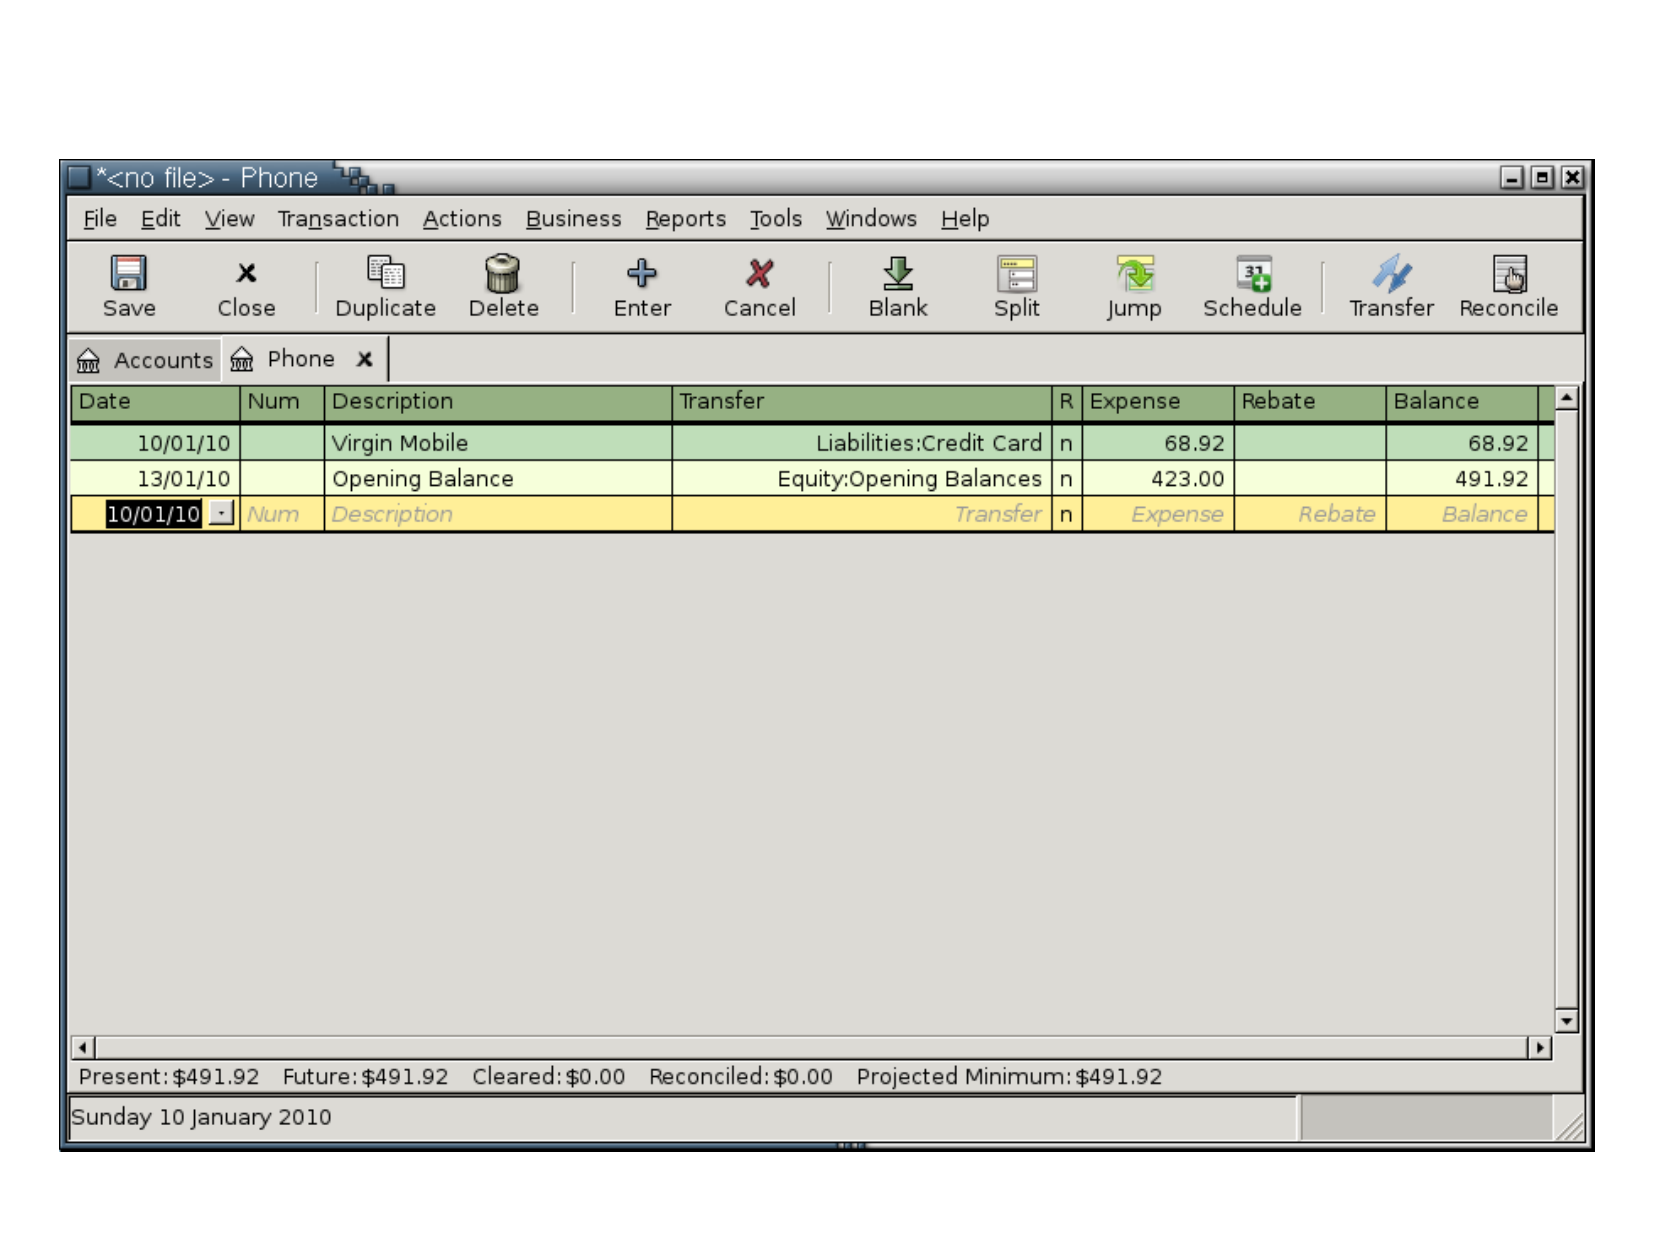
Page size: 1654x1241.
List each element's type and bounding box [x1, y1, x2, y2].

picture [59, 159, 1595, 1152]
